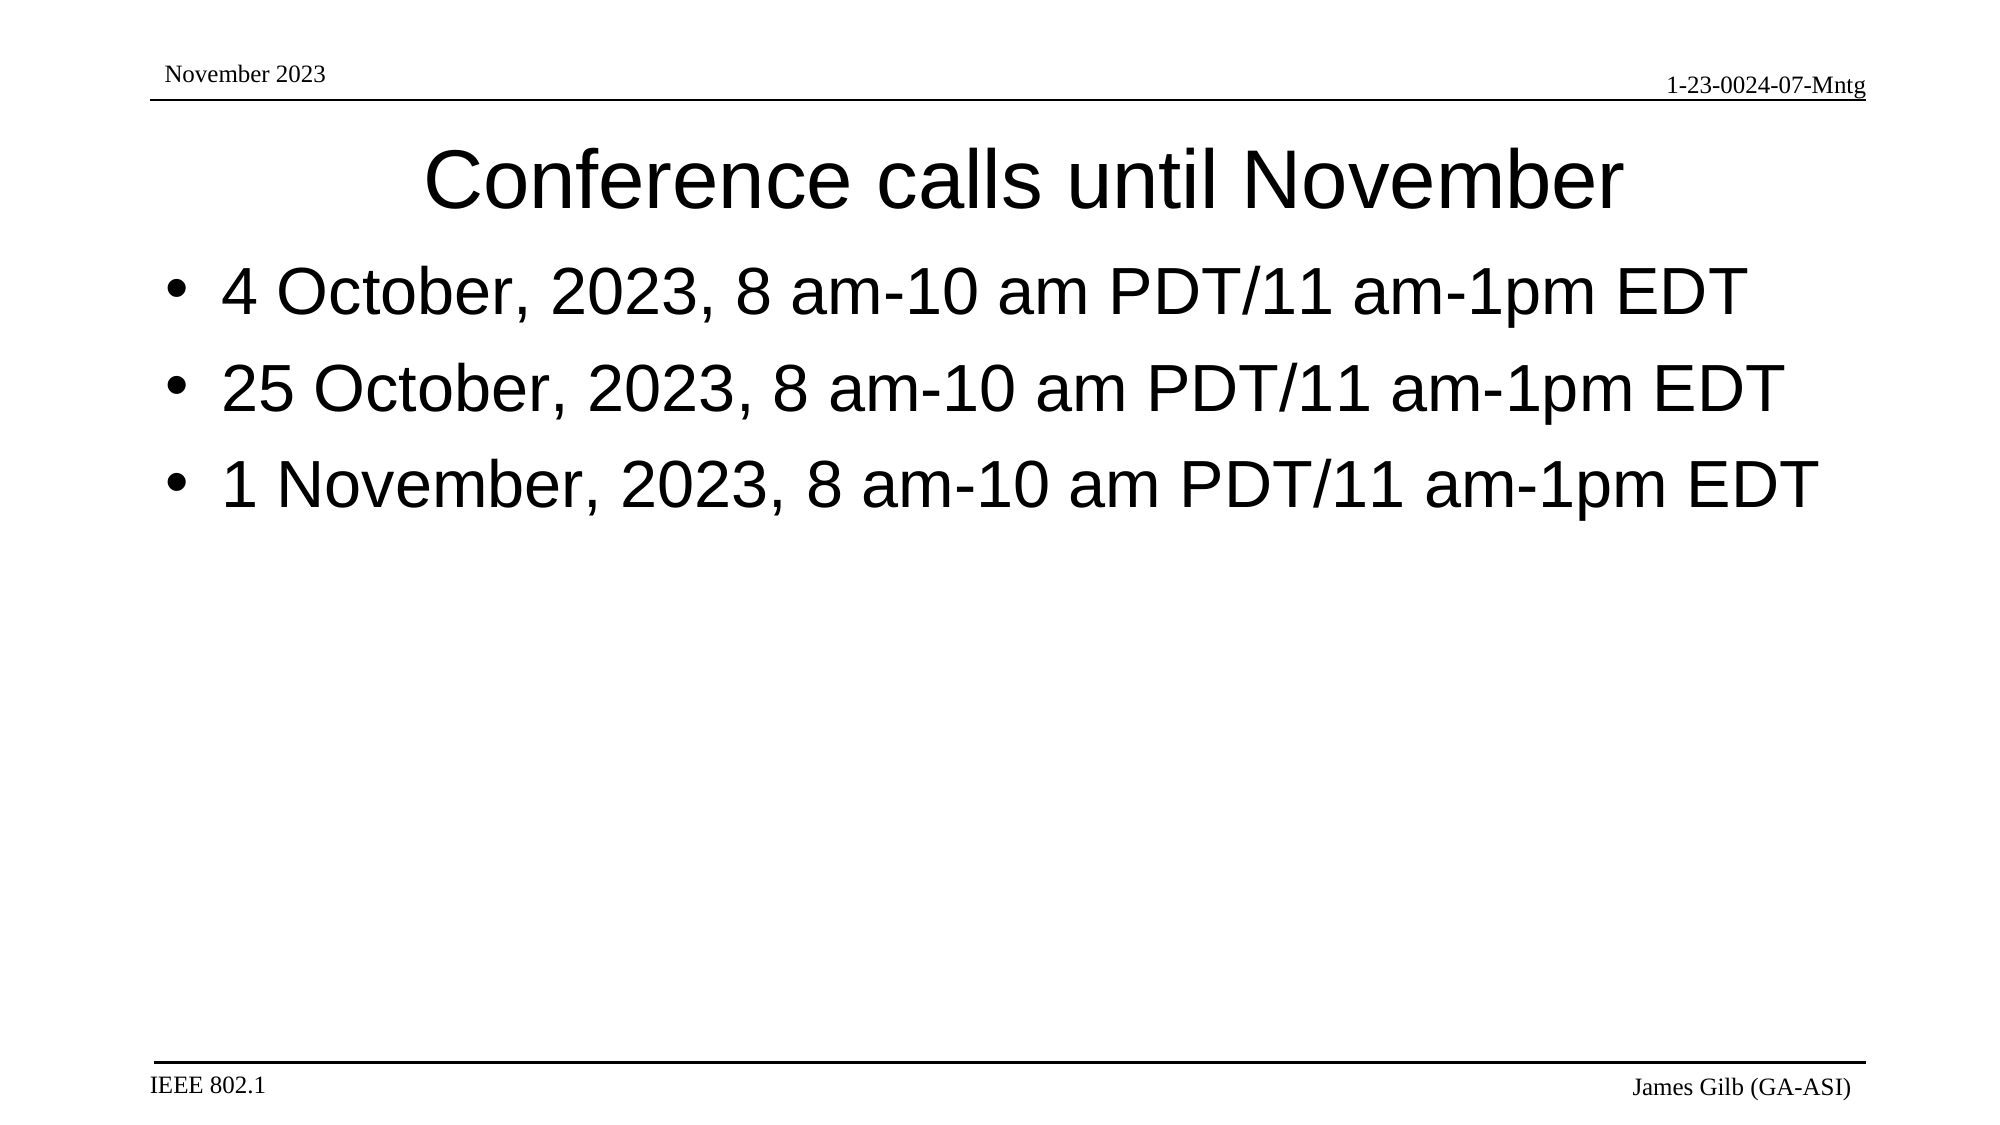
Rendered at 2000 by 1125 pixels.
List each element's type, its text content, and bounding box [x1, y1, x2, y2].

title Conference calls until November [149, 112, 1900, 238]
list 4 October, 2023, 8 am-10 am PDT/11 am-1pm EDT 25 October, 2023, 8 am-10 am PDT/11 am-1pm EDT 1 November, 2023, 8 am-10 am PDT/11 am-1pm EDT [150, 239, 1900, 1051]
